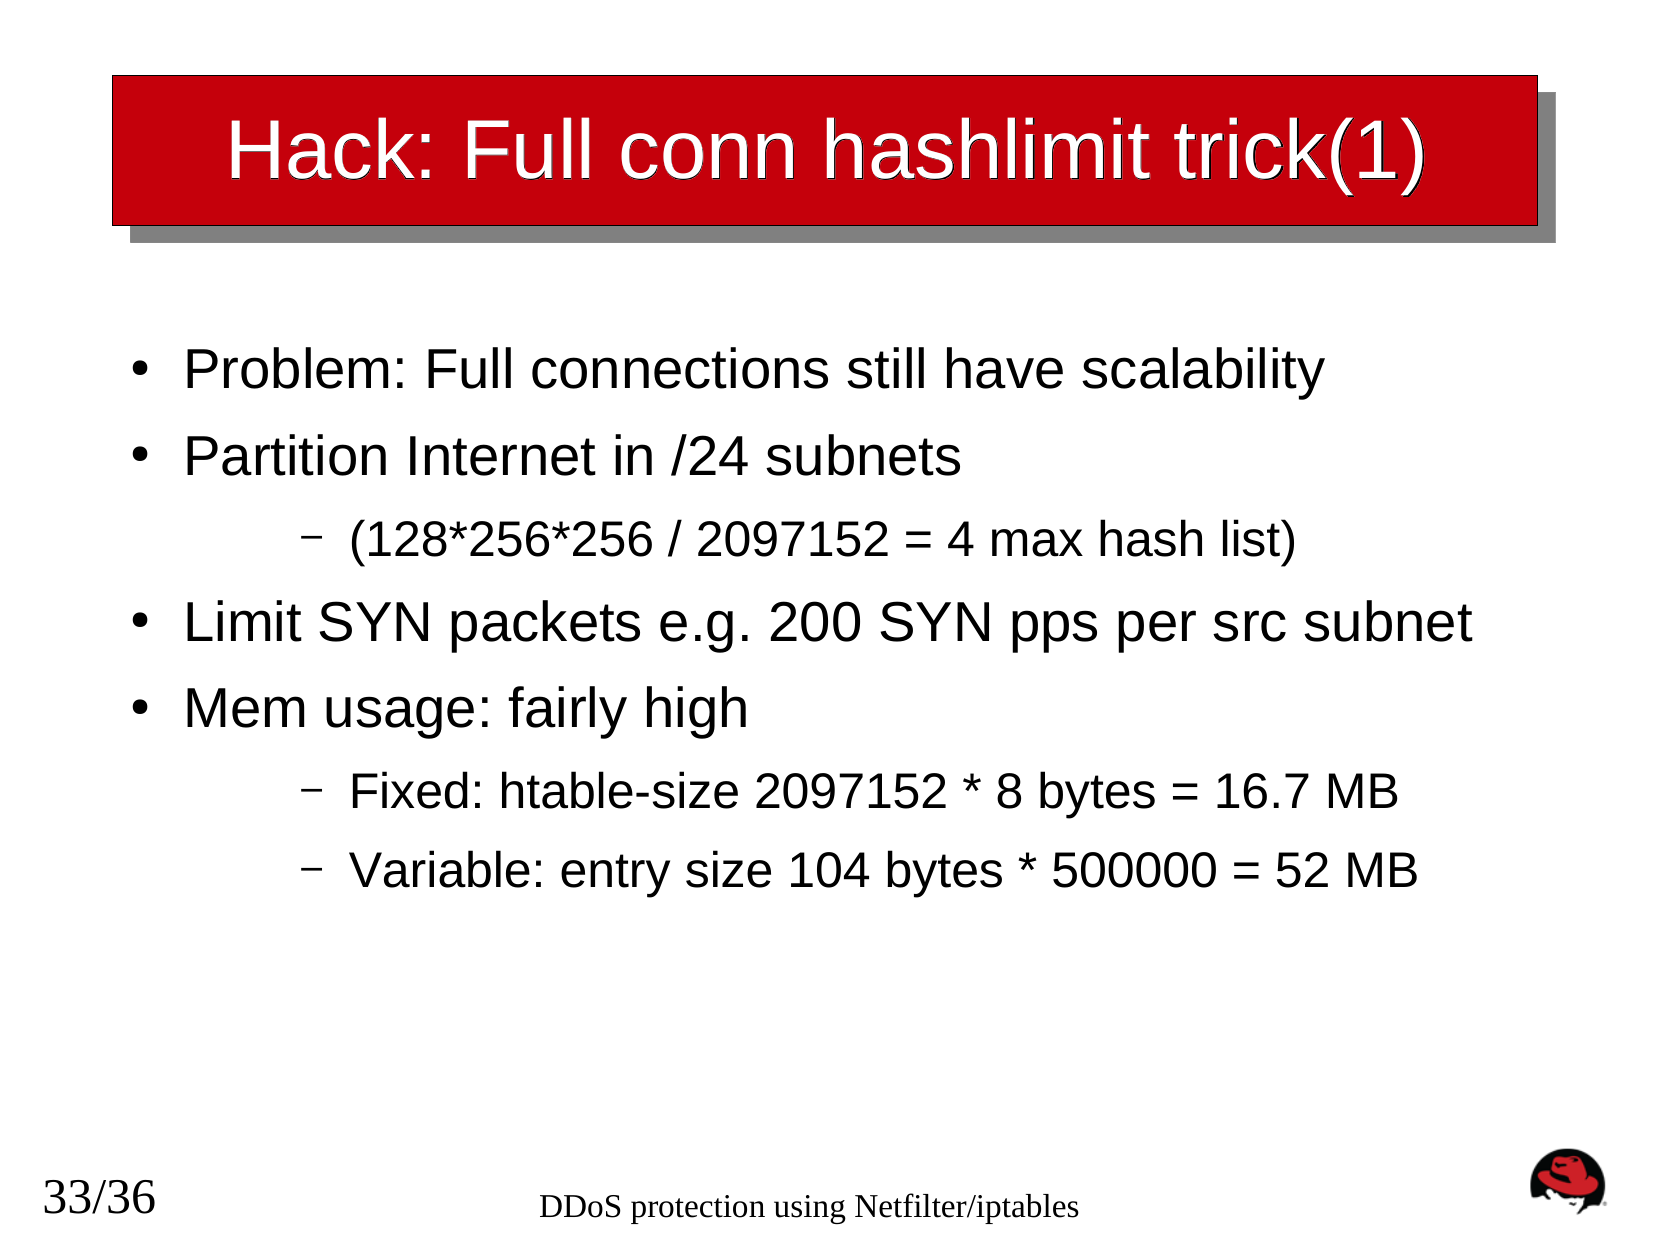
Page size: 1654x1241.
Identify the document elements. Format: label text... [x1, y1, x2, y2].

list Problem: Full connections still have scalability Partition Internet in /24 subnets (128*256*256 / 2097152 = 4 max hash list) Limit SYN packets e.g. 200 SYN pps per src subnet Mem usage: fairly high Fixed: htable-size 2097152 * 8 bytes = 16.7 MB Variable: entry size 104 bytes * 500000 = 52 MB [112, 337, 1538, 1126]
picture [1529, 1146, 1613, 1224]
title Hack: Full conn hashlimit trick(1) [116, 75, 1538, 226]
